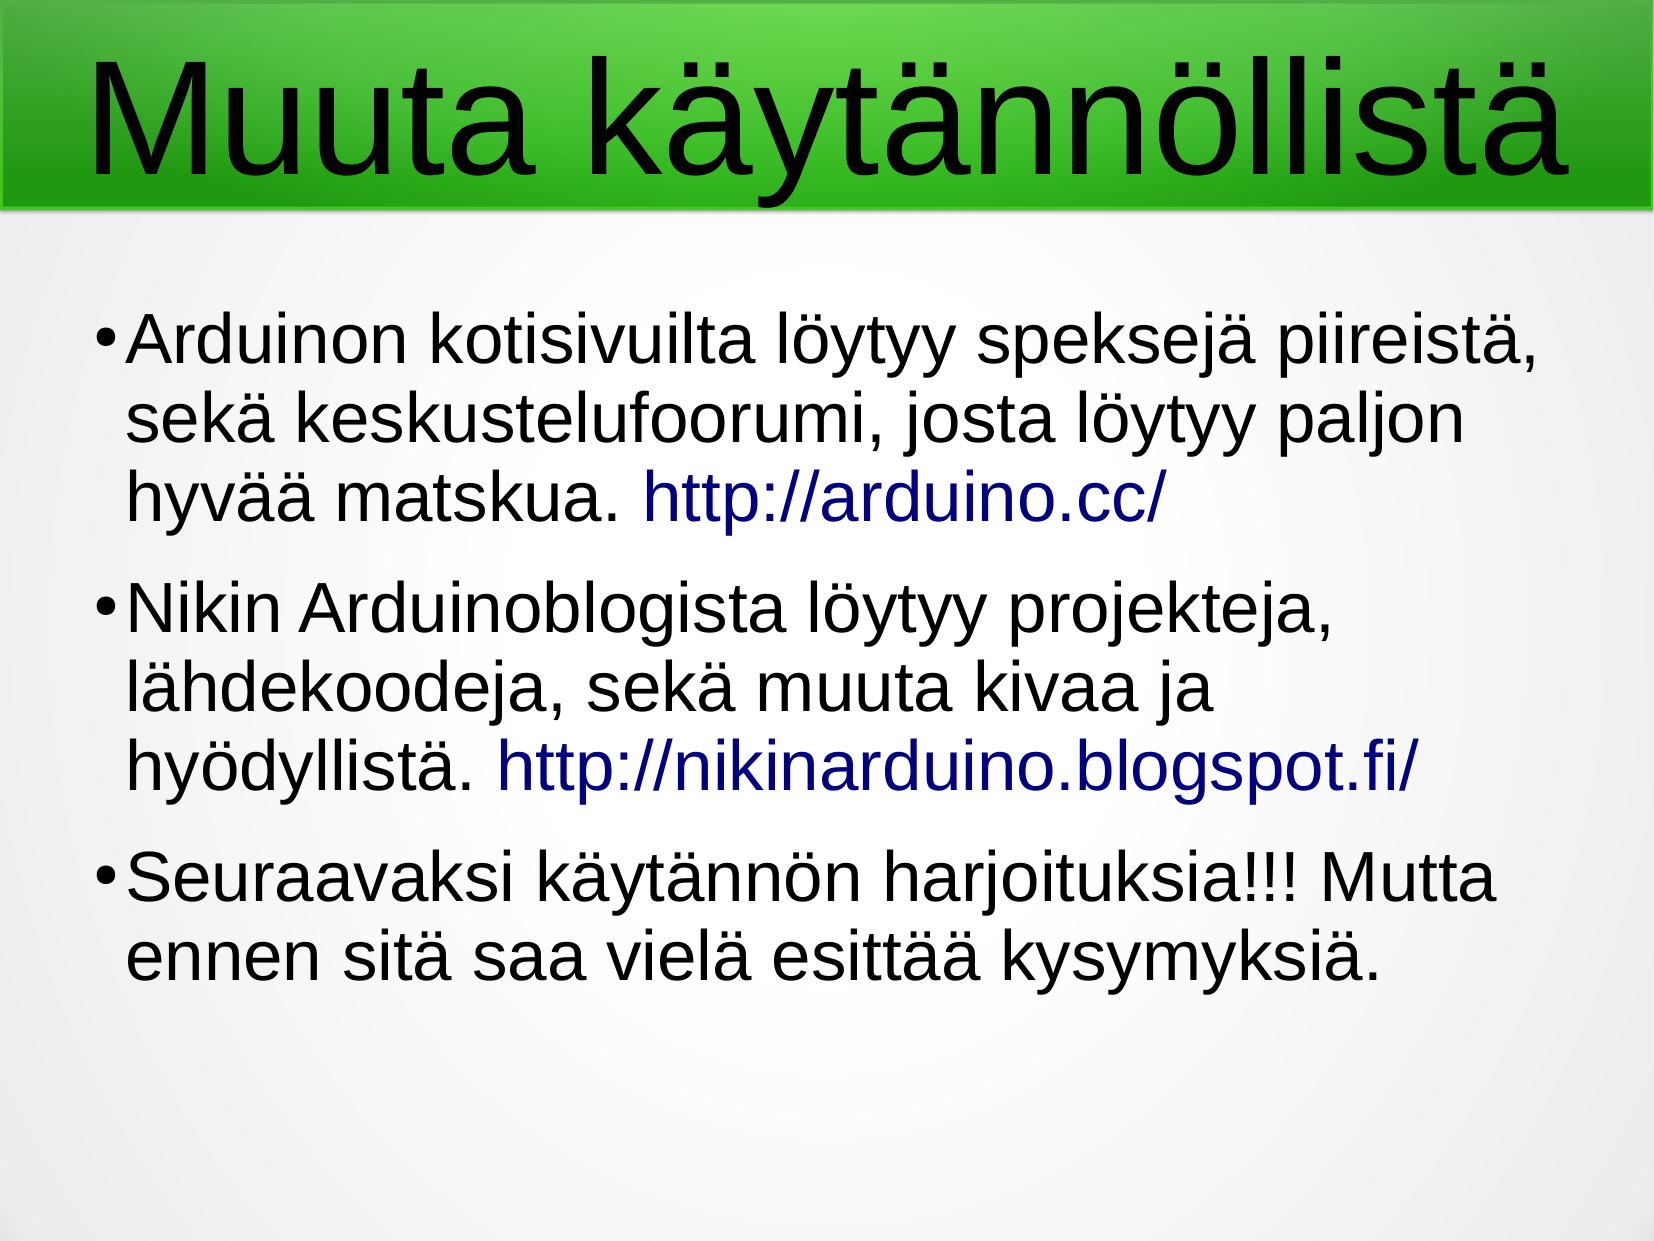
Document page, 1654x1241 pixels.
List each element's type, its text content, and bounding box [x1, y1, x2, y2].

list Arduinon kotisivuilta löytyy speksejä piireistä, sekä keskustelufoorumi, josta löytyy paljon hyvää matskua. http://arduino.cc/ Nikin Arduinoblogista löytyy projekteja, lähdekoodeja, sekä muuta kivaa ja hyödyllistä. http://nikinarduino.blogspot.fi/ Seuraavaksi käytännön harjoituksia!!! Mutta ennen sitä saa vielä esittää kysymyksiä. [82, 299, 1571, 1019]
title Muuta käytännöllistä [82, 26, 1571, 210]
